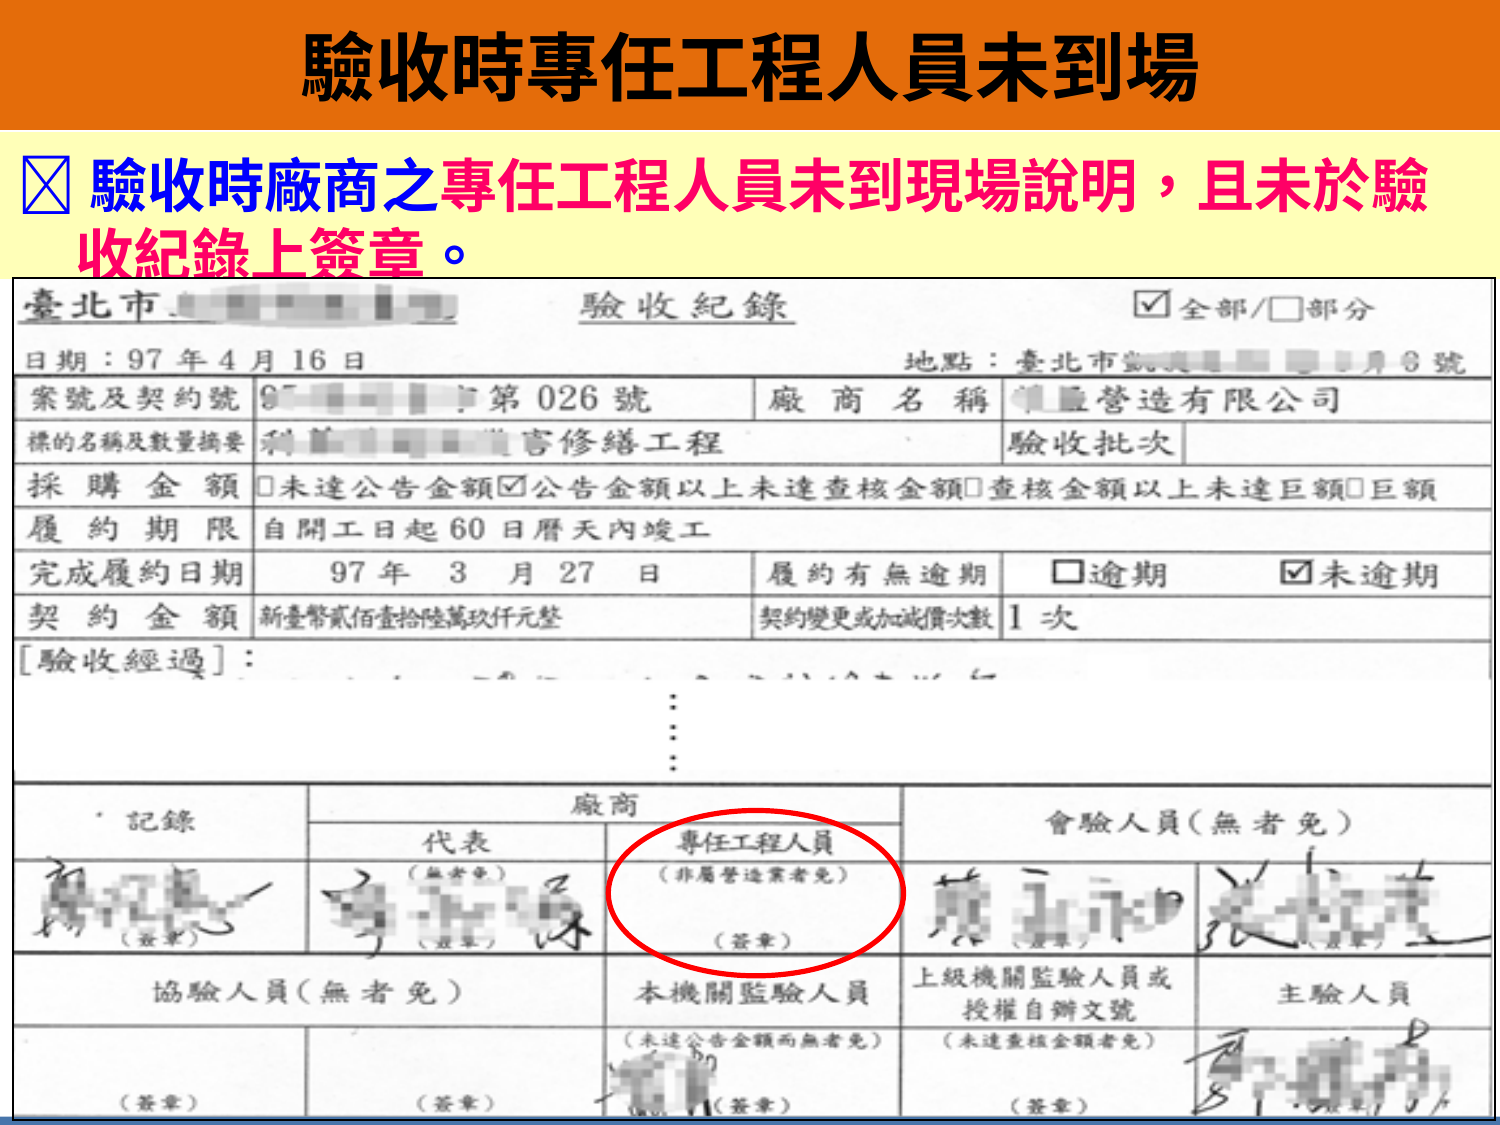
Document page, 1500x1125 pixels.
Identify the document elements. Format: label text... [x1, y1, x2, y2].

text_box 驗收時廠商之專任工程人員未到現場說明，且未於驗收紀錄上簽章。 [0, 132, 1500, 279]
picture [13, 278, 1495, 1120]
text_box [0, 1116, 1500, 1125]
text_box 驗收時專任工程人員未到場 [0, 0, 1500, 130]
